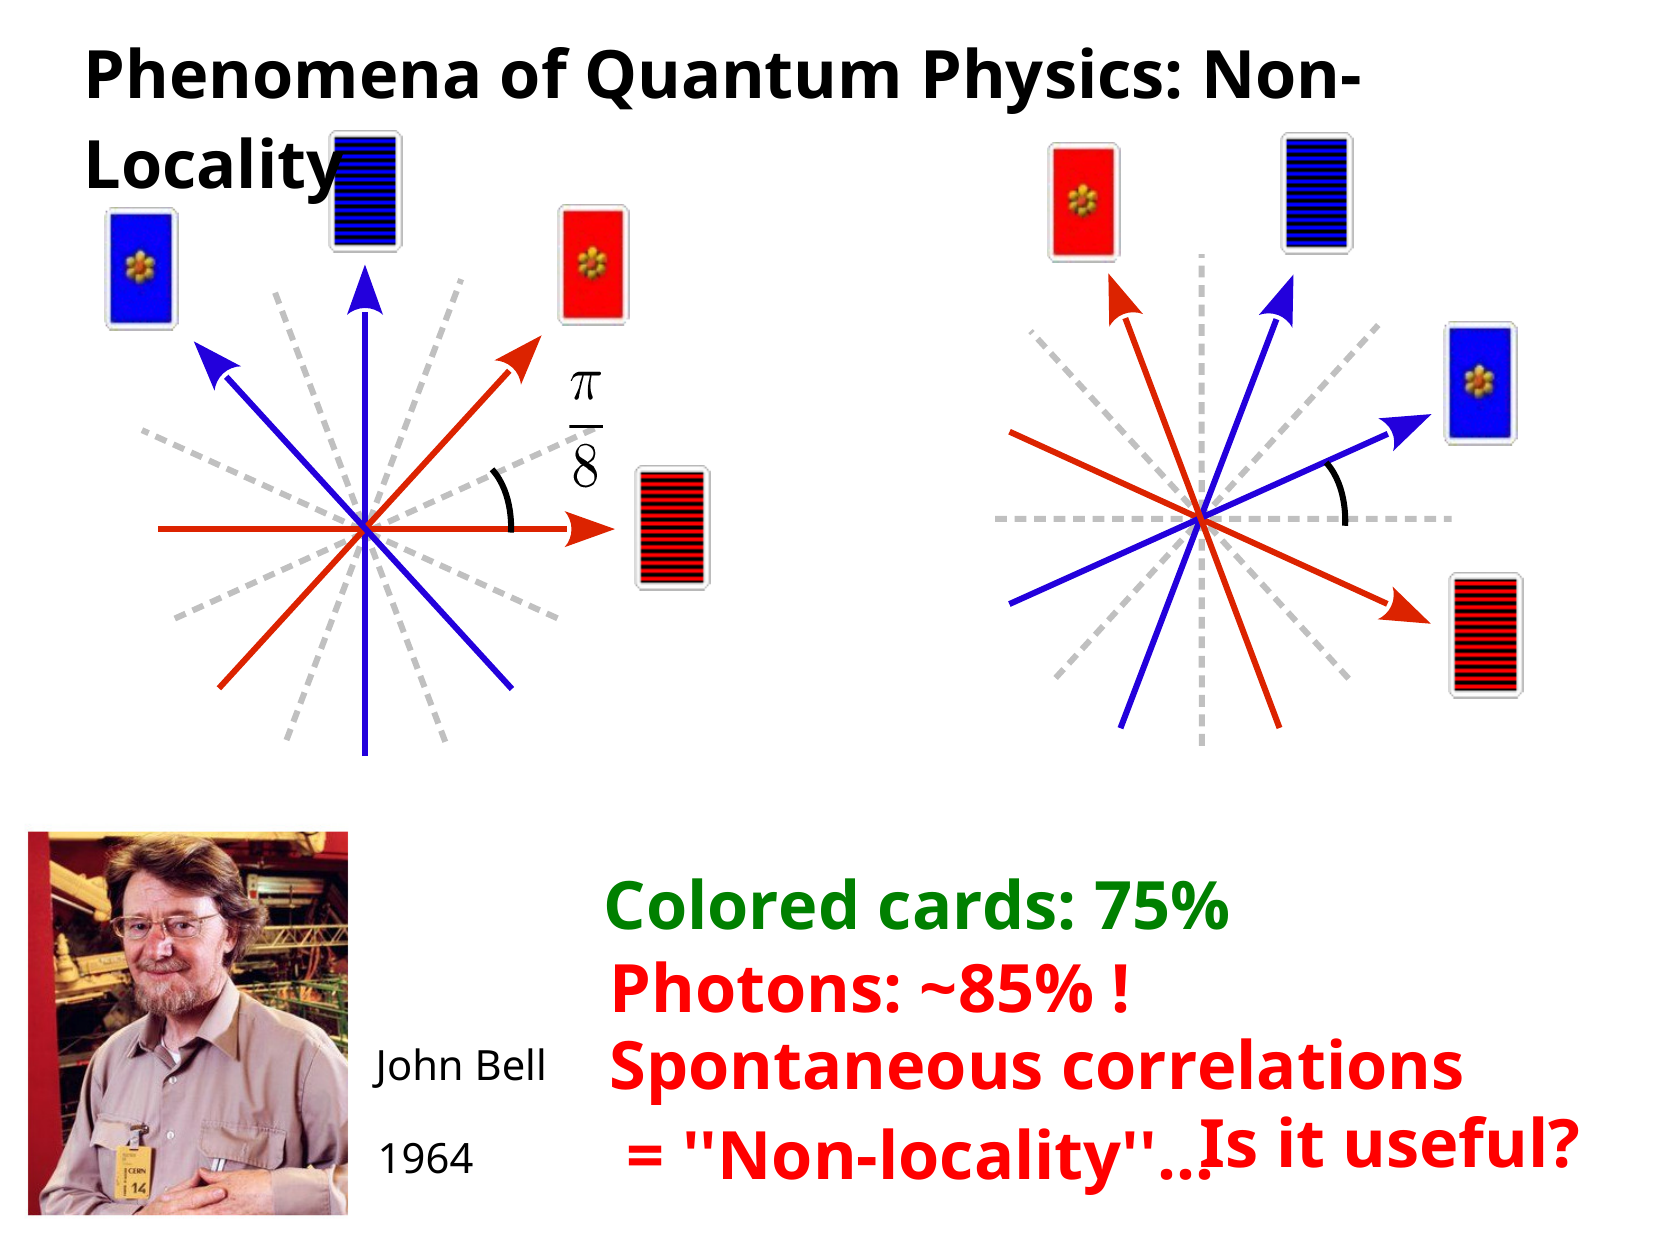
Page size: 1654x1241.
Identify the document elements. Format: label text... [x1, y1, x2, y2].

picture [557, 204, 630, 326]
picture [1047, 142, 1121, 263]
text_box Spontaneous correlations = ''Non-locality''... [594, 1010, 1654, 1175]
picture [557, 362, 610, 495]
text_box Colored cards: 75% [588, 851, 1305, 941]
text_box Phenomena of Quantum Physics: Non-Locality [68, 19, 1584, 109]
text_box Is it useful? [1185, 1088, 1654, 1179]
picture [0, 788, 485, 1241]
picture [634, 465, 711, 592]
text_box John Bell [360, 1028, 583, 1112]
picture [1443, 321, 1518, 446]
text_box Photons: ~85% ! [594, 933, 1311, 1010]
picture [1280, 132, 1354, 255]
picture [1448, 572, 1524, 699]
picture [104, 207, 179, 331]
picture [328, 130, 403, 253]
text_box 1964 [362, 1121, 522, 1184]
